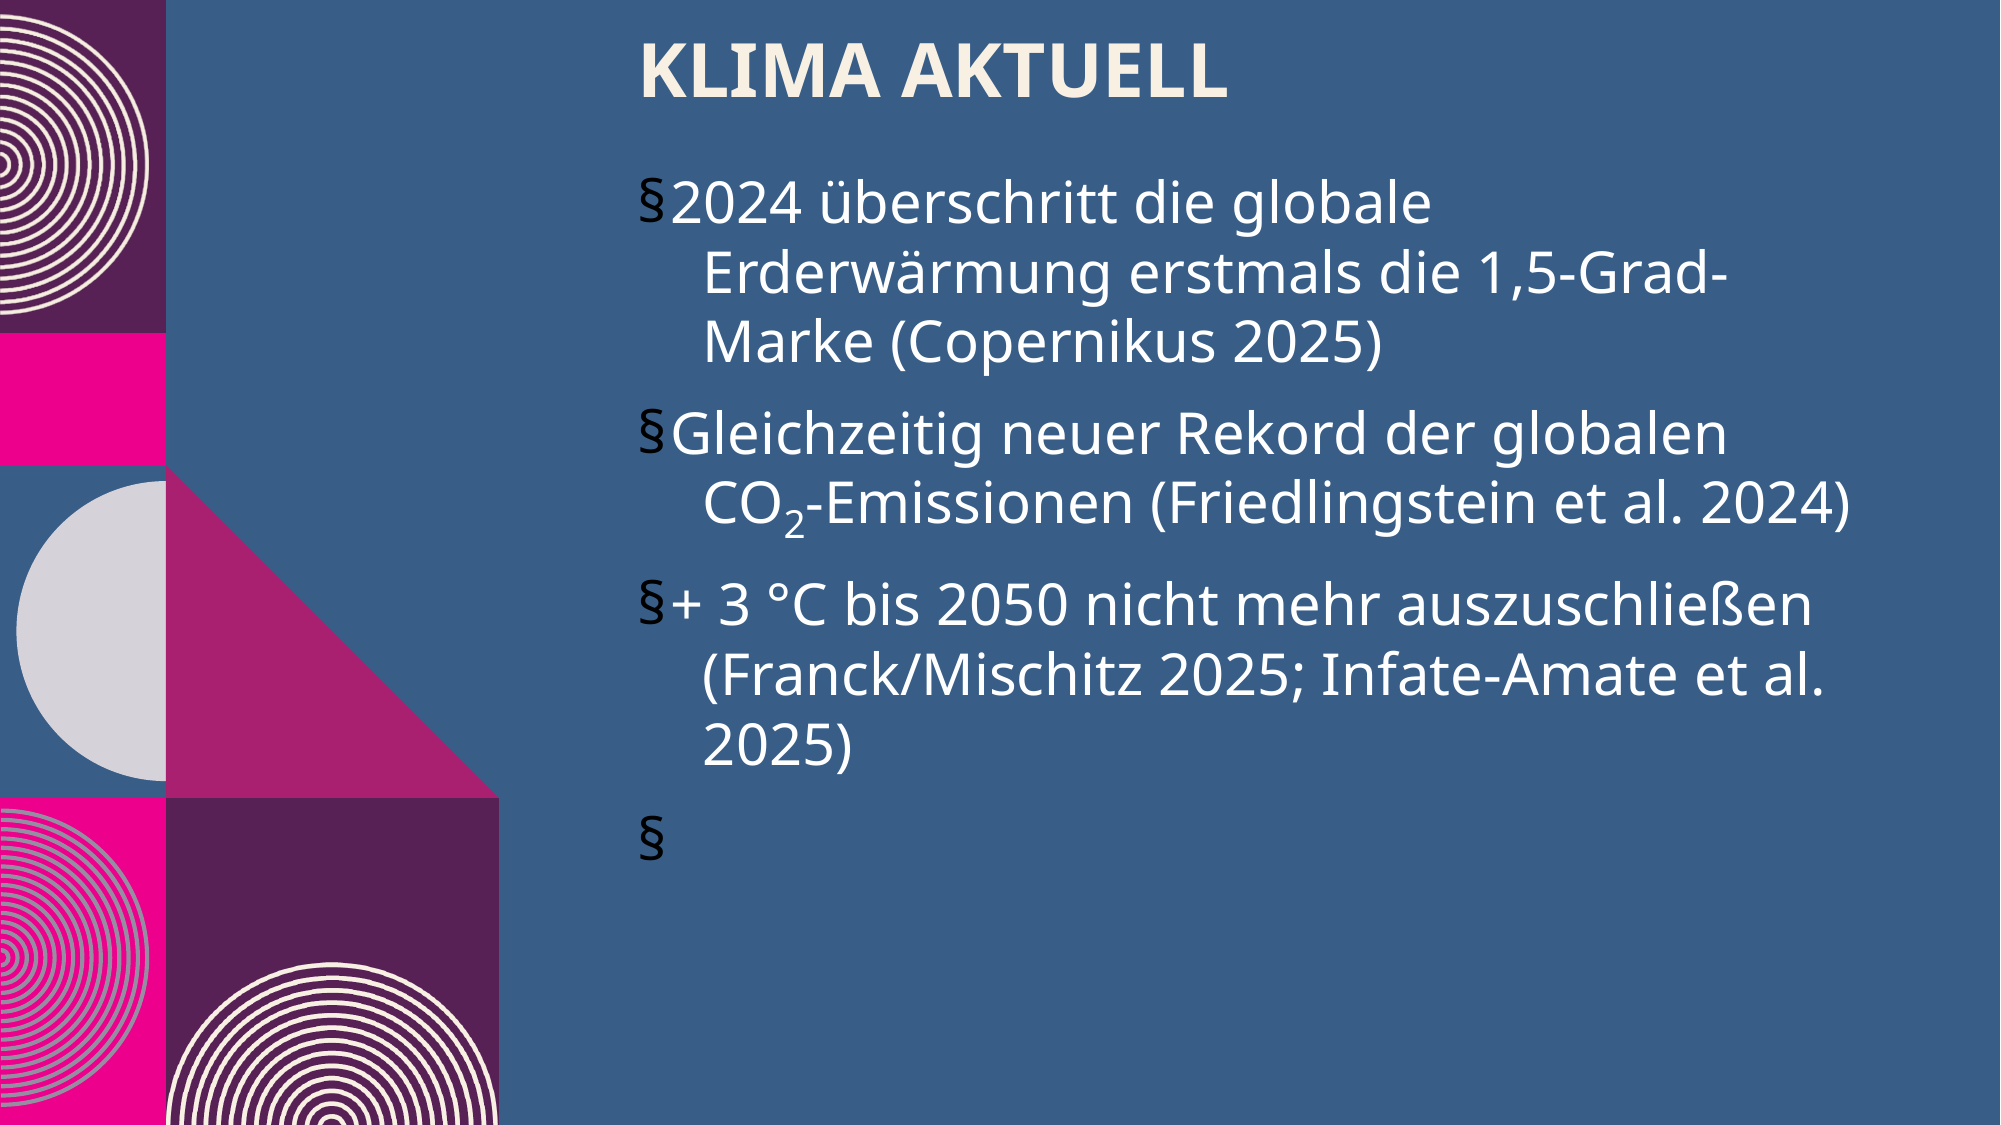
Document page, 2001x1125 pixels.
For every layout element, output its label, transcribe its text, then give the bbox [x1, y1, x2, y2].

list 2024 überschritt die globale Erderwärmung erstmals die 1,5-Grad-Marke (Copernikus 2025) Gleichzeitig neuer Rekord der globalen CO2-Emissionen (Friedlingstein et al. 2024) + 3 °C bis 2050 nicht mehr auszuschließen (Franck/Mischitz 2025; Infate-Amate et al. 2025) [622, 158, 1872, 813]
title Klima Aktuell [622, 25, 1726, 158]
